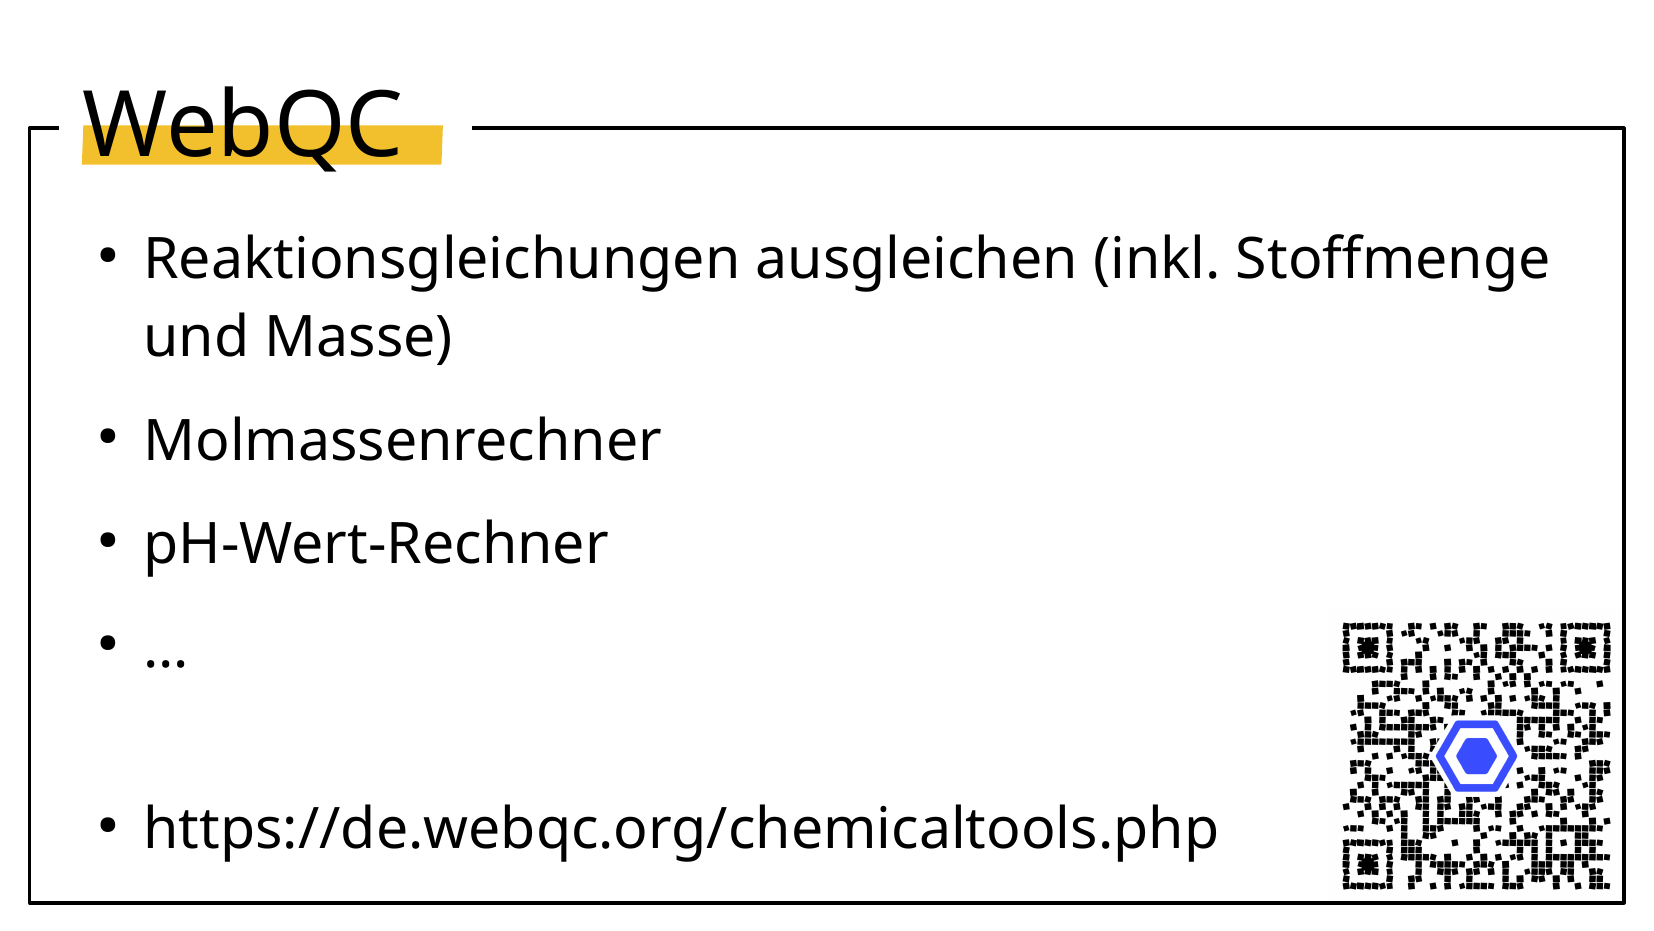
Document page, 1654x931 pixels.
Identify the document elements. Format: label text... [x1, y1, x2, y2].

picture [1328, 608, 1622, 901]
list Reaktionsgleichungen ausgleichen (inkl. Stoffmenge und Masse) Molmassenrechner pH-Wert-Rechner … https://de.webqc.org/chemicaltools.php [82, 217, 1571, 886]
title WebQC [82, 42, 1571, 199]
